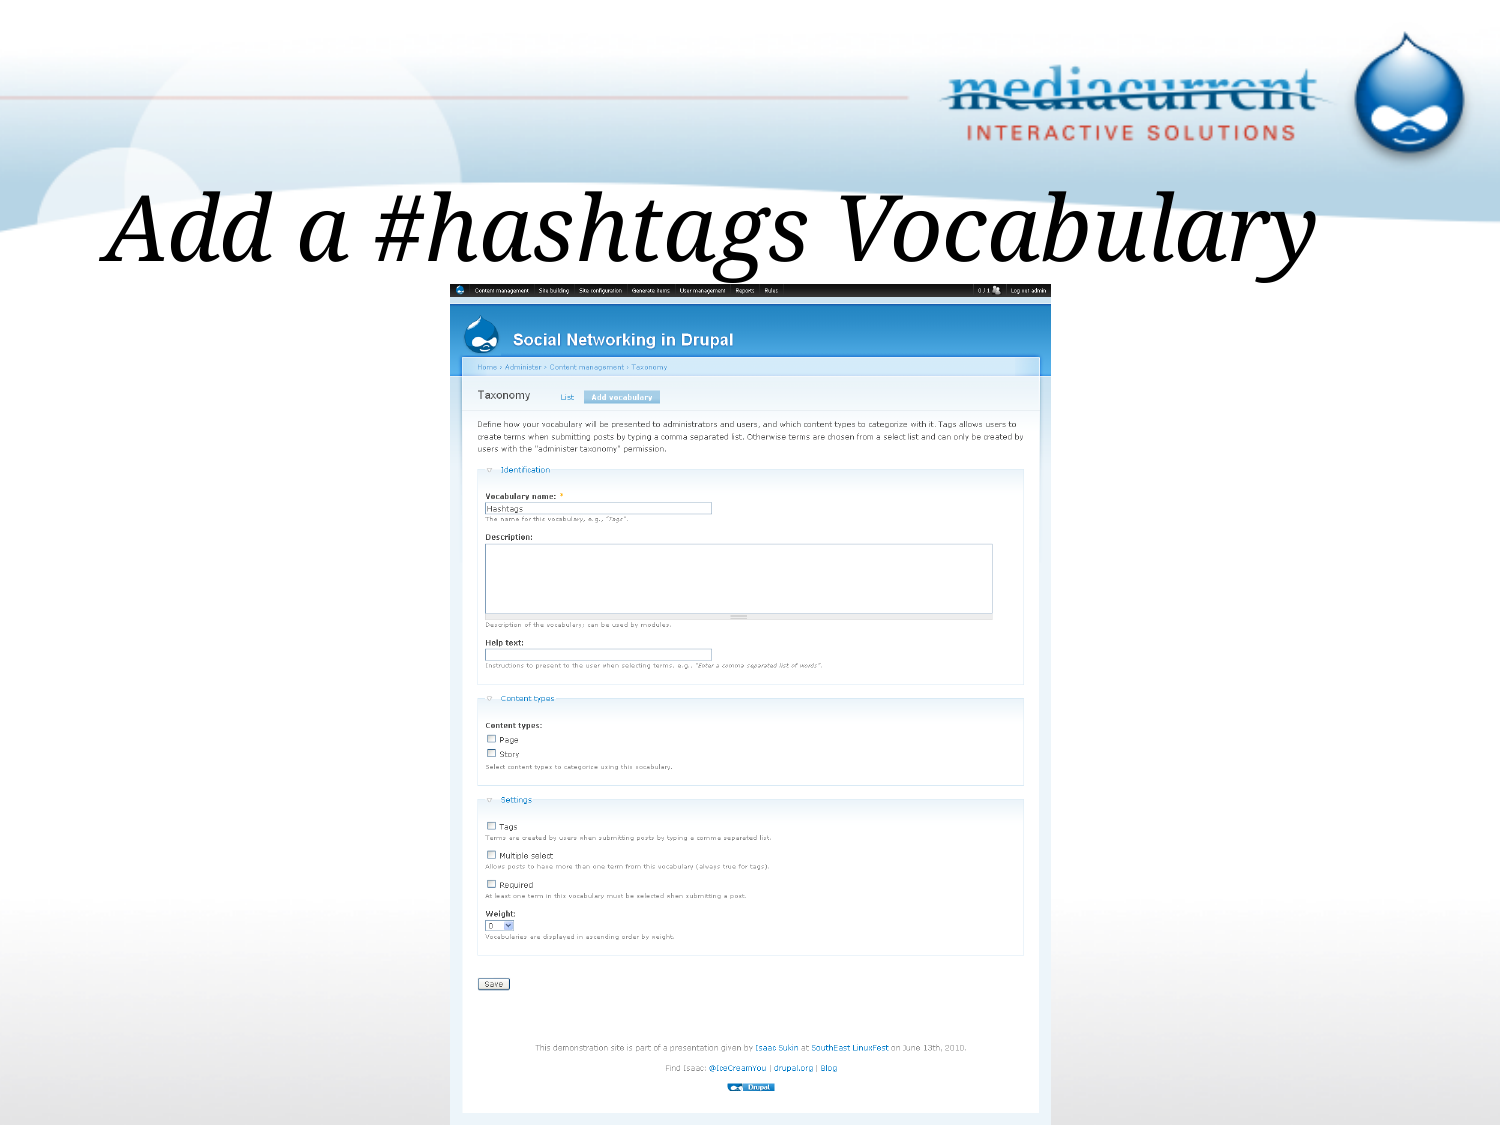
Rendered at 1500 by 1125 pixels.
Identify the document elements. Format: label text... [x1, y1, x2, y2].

picture [450, 284, 1051, 1125]
text_box Add a #hashtags Vocabulary [75, 162, 1351, 313]
